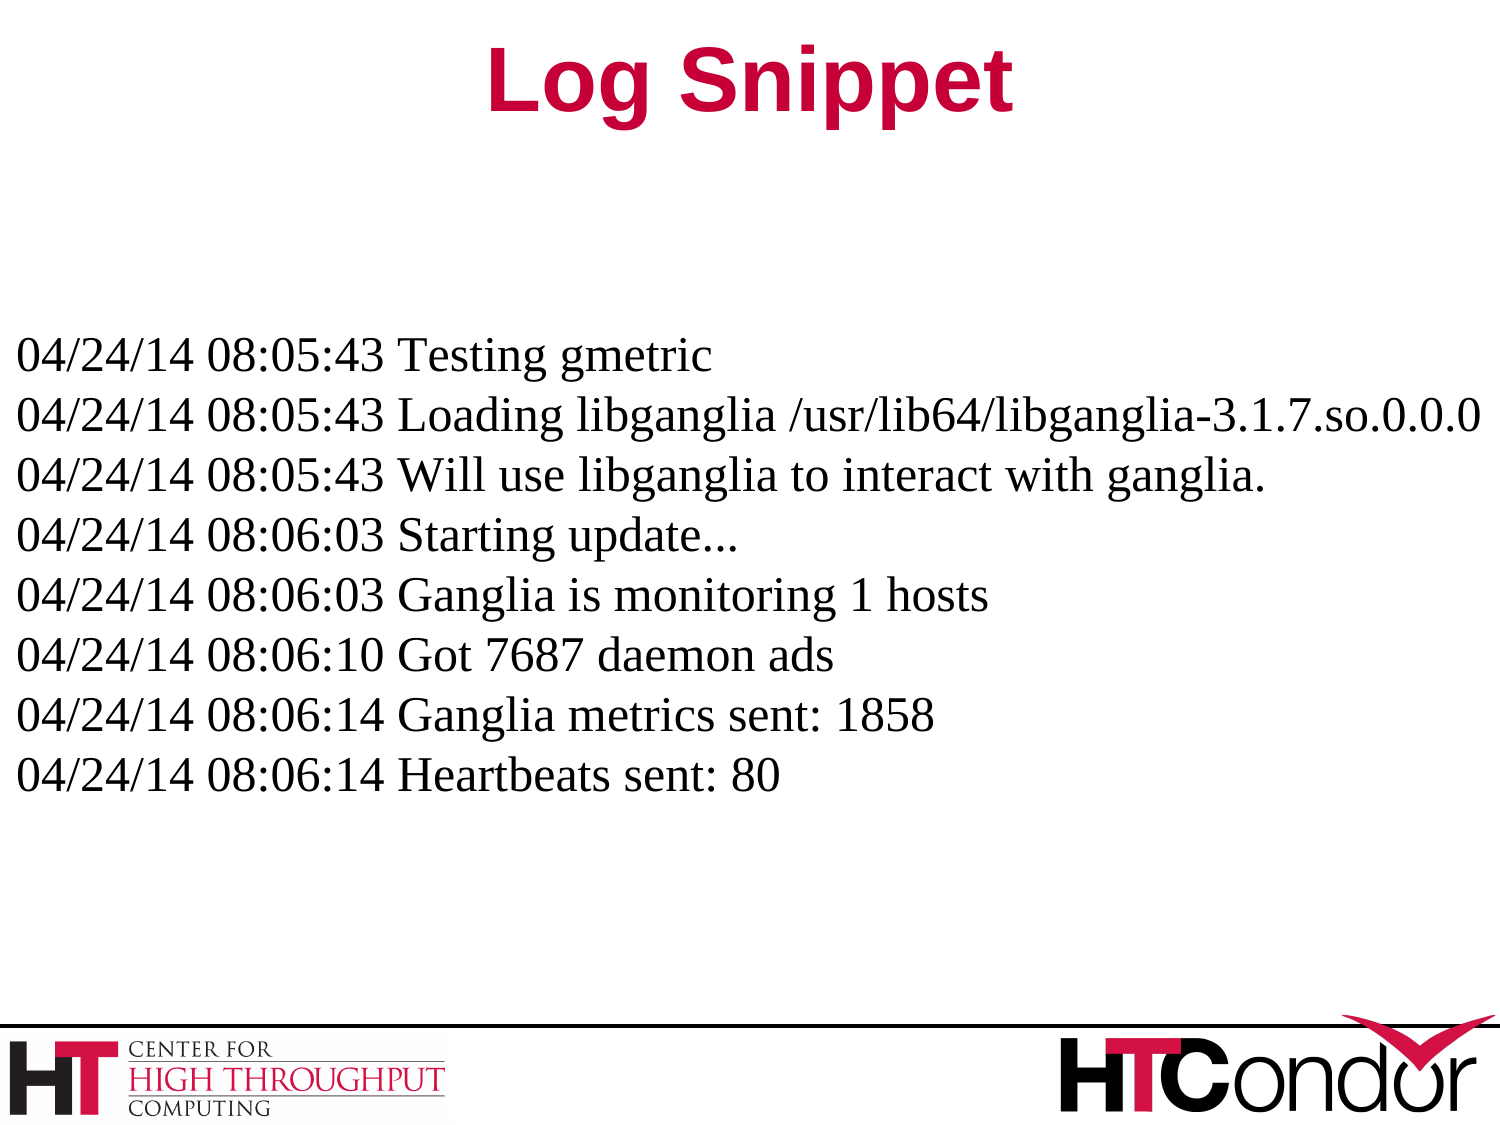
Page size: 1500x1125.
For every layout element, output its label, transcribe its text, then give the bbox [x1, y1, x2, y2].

picture [1055, 1014, 1500, 1119]
text_box 04/24/14 08:05:43 Testing gmetric 04/24/14 08:05:43 Loading libganglia /usr/lib64/libganglia-3.1.7.so.0.0.0 04/24/14 08:05:43 Will use libganglia to interact with ganglia. 04/24/14 08:06:03 Starting update... 04/24/14 08:06:03 Ganglia is monitoring 1 hosts 04/24/14 08:06:10 Got 7687 daemon ads 04/24/14 08:06:14 Ganglia metrics sent: 1858 04/24/14 08:06:14 Heartbeats sent: 80 [1, 313, 1498, 809]
title Log Snippet [0, 0, 1500, 150]
picture [0, 1029, 454, 1125]
